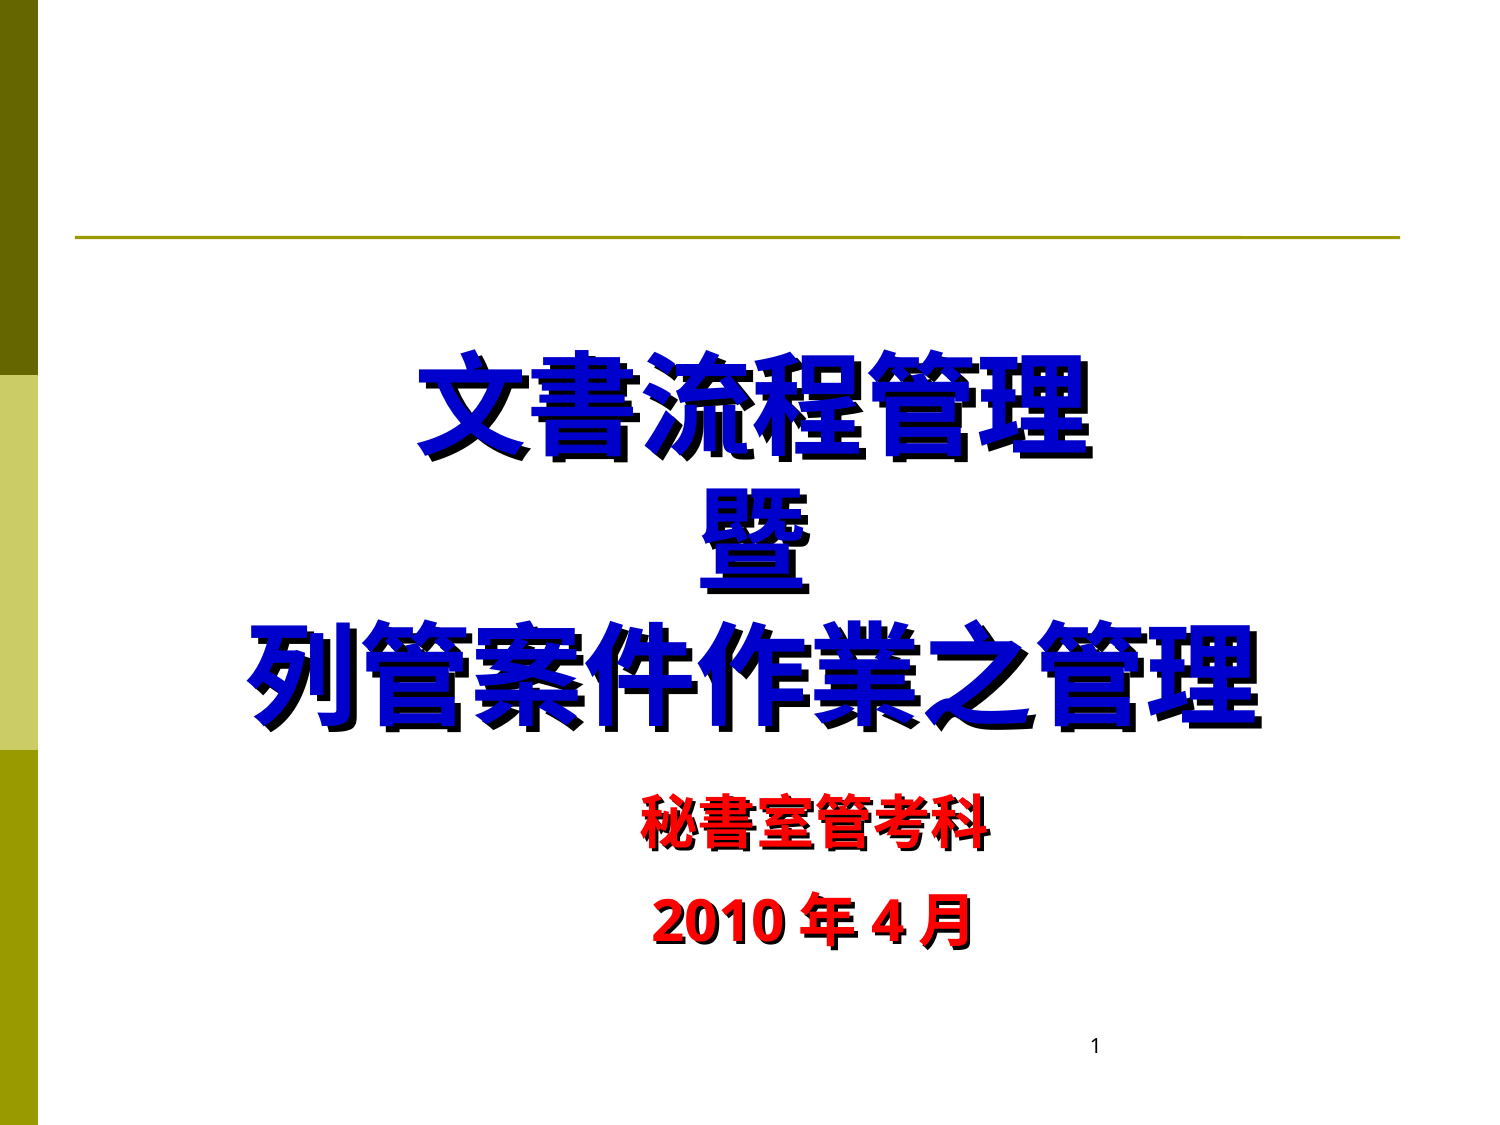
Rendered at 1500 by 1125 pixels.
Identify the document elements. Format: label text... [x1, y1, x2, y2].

title 文書流程管理 暨 列管案件作業之管理 [76, 326, 1427, 514]
text_box [1074, 1025, 1426, 1101]
subtitle 秘書室管考科 2010年4月 [289, 763, 1340, 1036]
